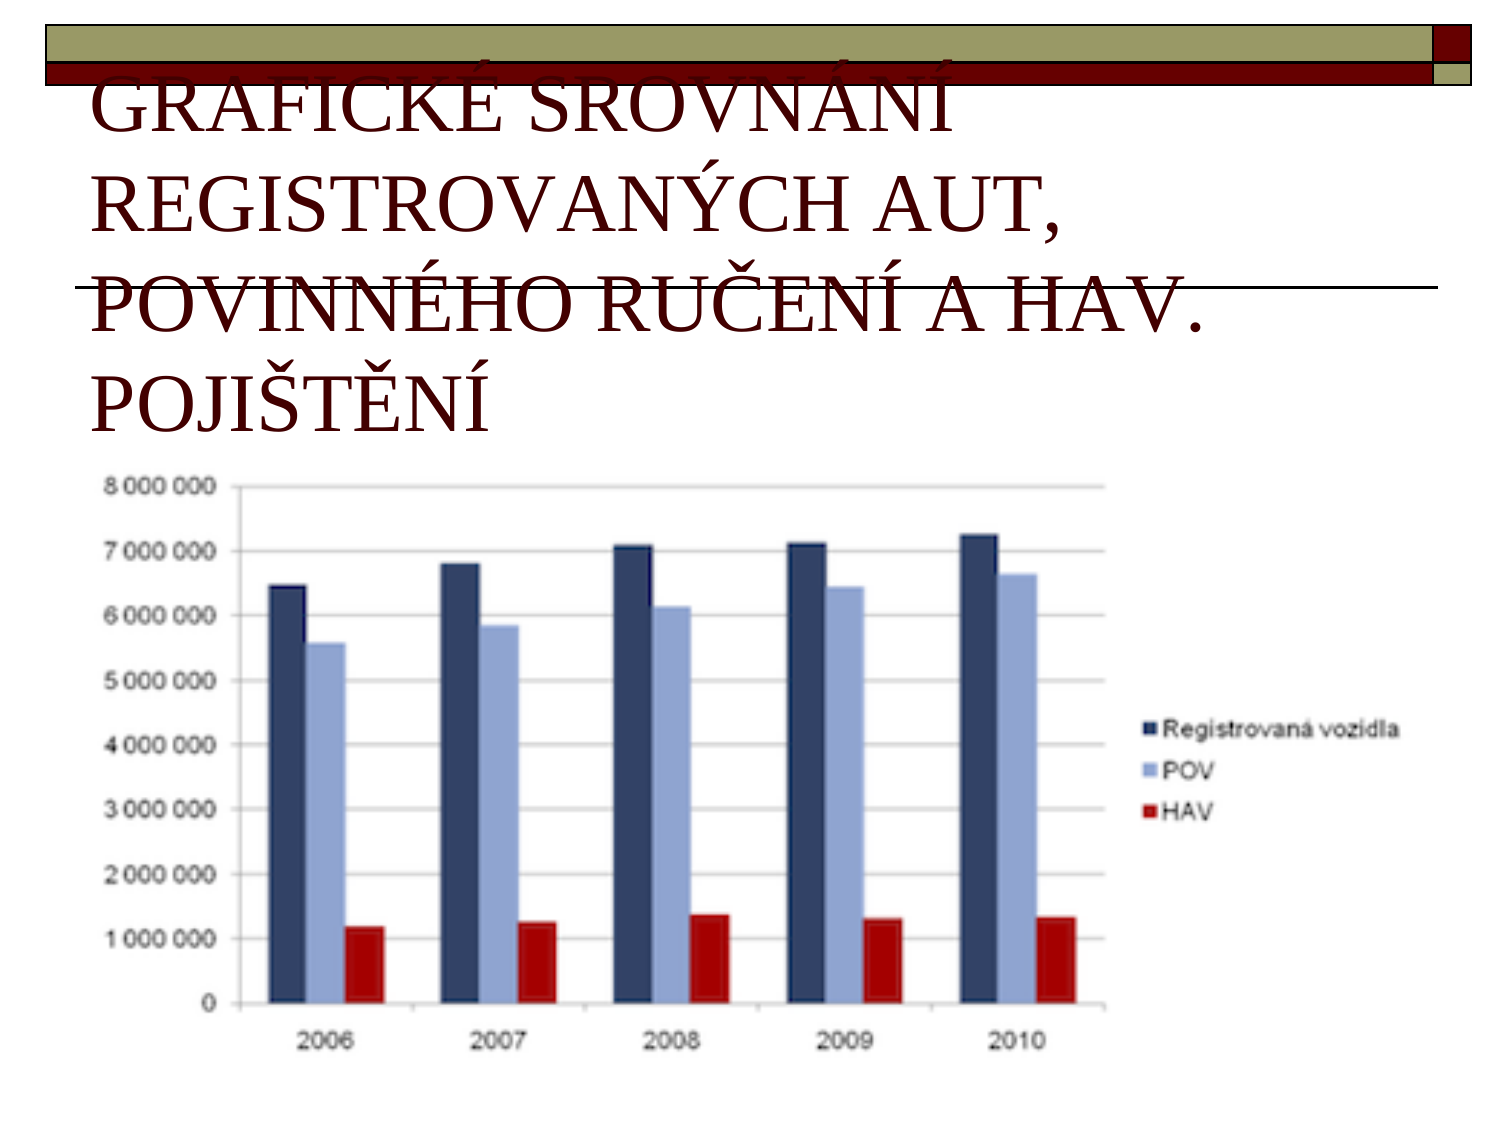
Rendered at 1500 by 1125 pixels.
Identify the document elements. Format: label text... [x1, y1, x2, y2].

picture [76, 456, 1424, 1083]
title GRAFICKÉ SROVNÁNÍ REGISTROVANÝCH AUT, POVINNÉHO RUČENÍ A HAV. POJIŠTĚNÍ [75, 40, 1426, 457]
